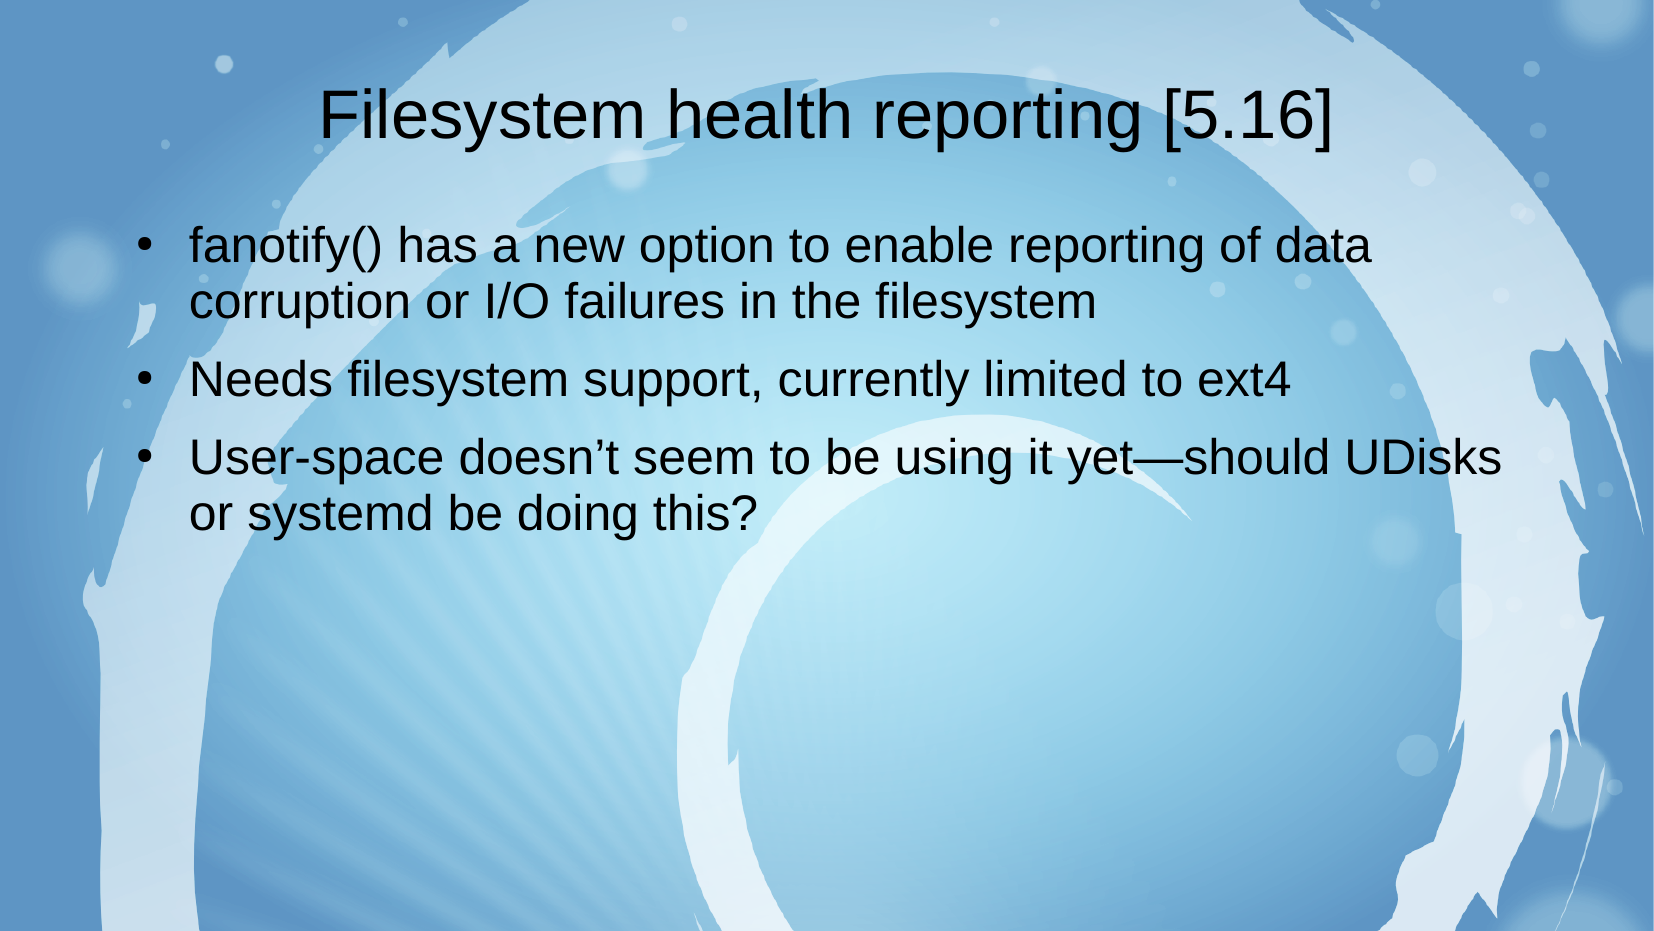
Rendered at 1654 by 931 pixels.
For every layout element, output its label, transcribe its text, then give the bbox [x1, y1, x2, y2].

picture [0, 0, 1654, 931]
title Filesystem health reporting [5.16] [118, 37, 1536, 193]
list fanotify() has a new option to enable reporting of data corruption or I/O failures in the filesystem Needs filesystem support, currently limited to ext4 User-space doesn’t seem to be using it yet—should UDisks or systemd be doing this? [118, 217, 1536, 832]
